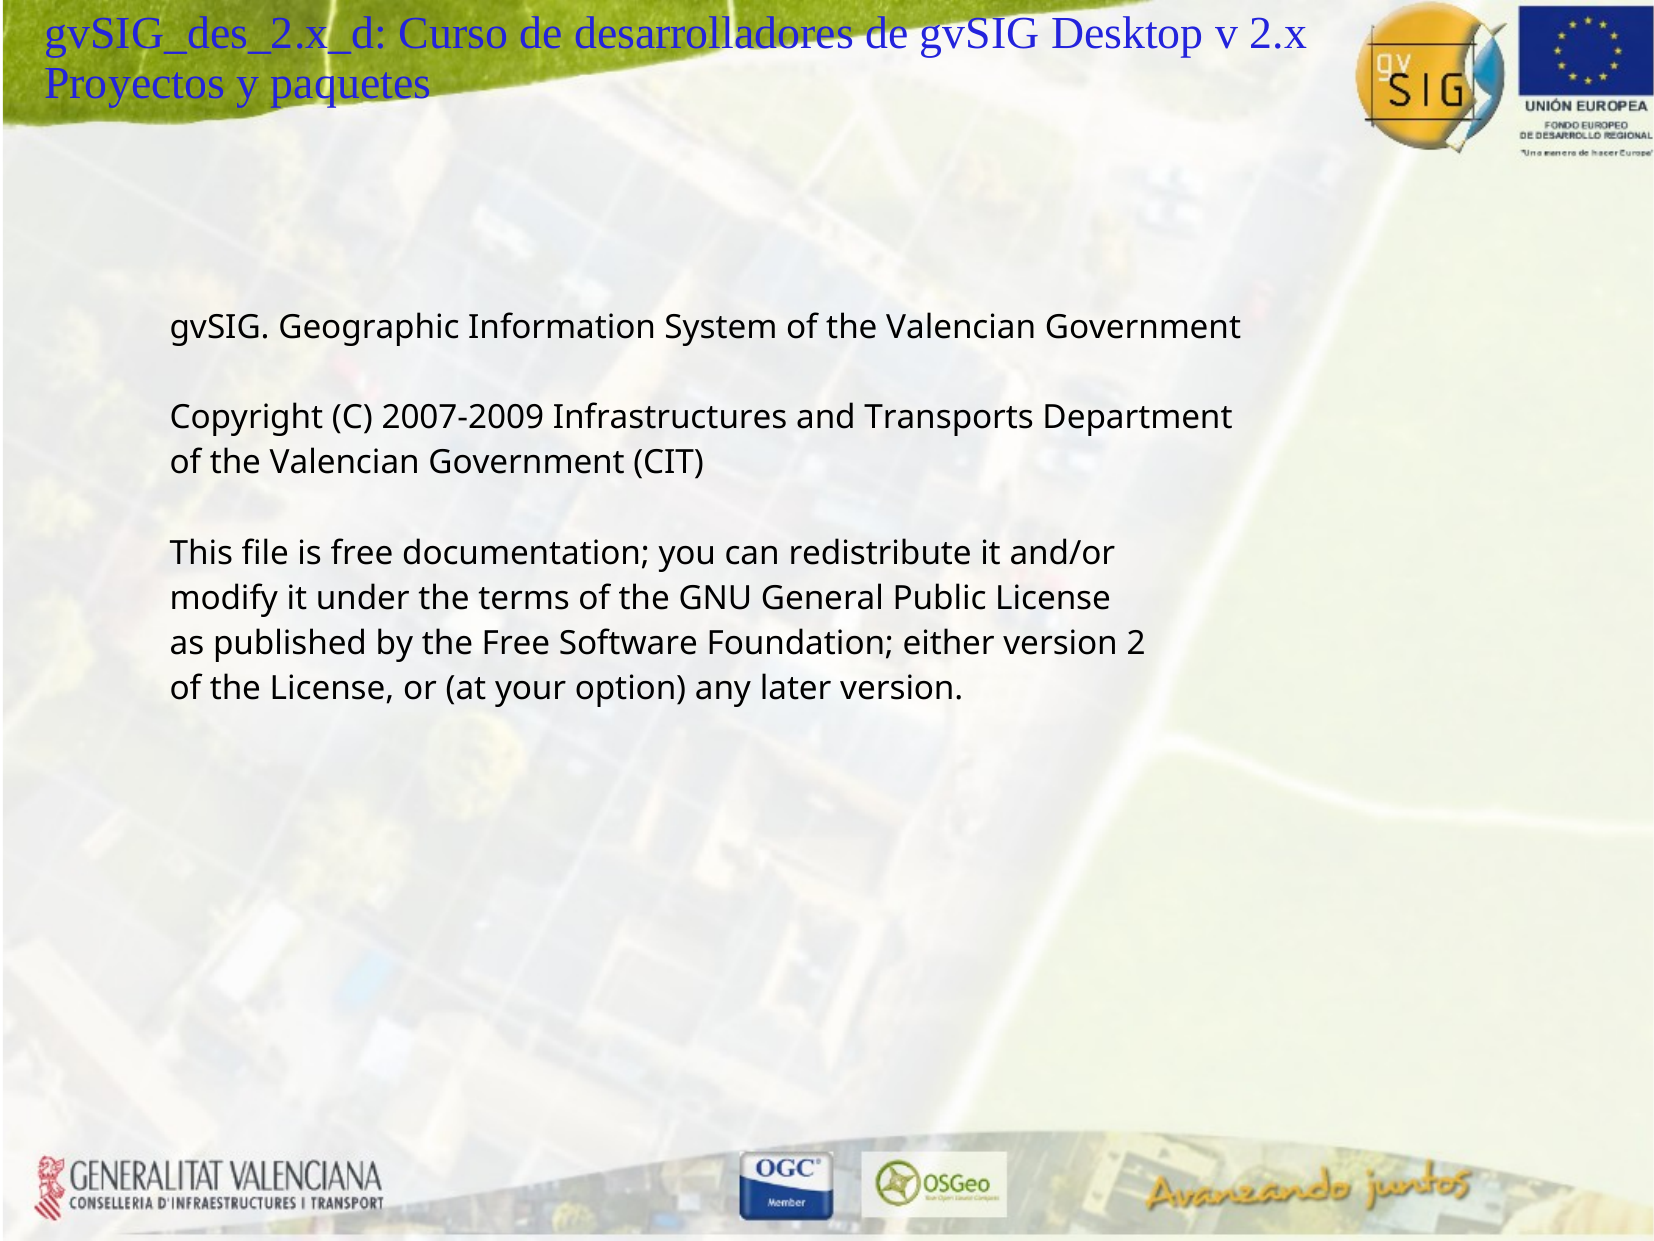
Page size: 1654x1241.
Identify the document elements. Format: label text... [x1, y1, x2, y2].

picture [2, 0, 1654, 1241]
text_box gvSIG. Geographic Information System of the Valencian Government Copyright (C) 2007-2009 Infrastructures and Transports Department of the Valencian Government (CIT) This file is free documentation; you can redistribute it and/or modify it under the terms of the GNU General Public License as published by the Free Software Foundation; either version 2 of the License, or (at your option) any later version. [154, 295, 1477, 768]
